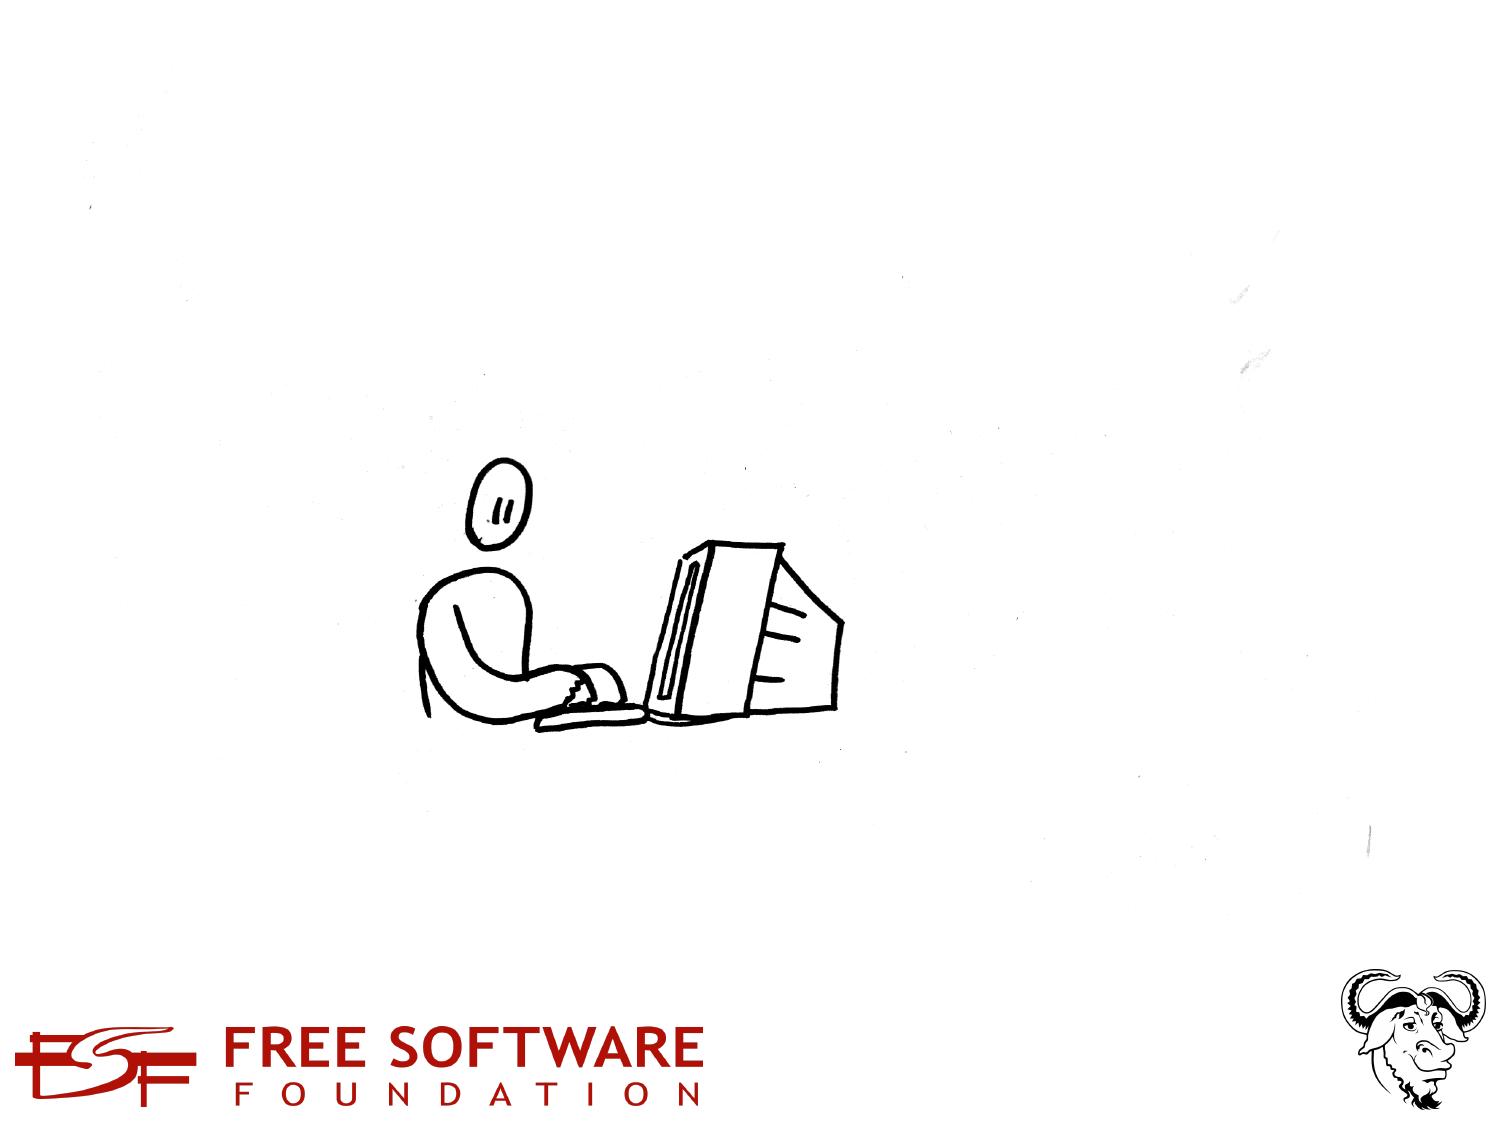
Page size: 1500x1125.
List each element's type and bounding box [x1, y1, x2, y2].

picture [1341, 969, 1486, 1110]
picture [15, 1026, 703, 1107]
picture [76, 54, 1424, 927]
